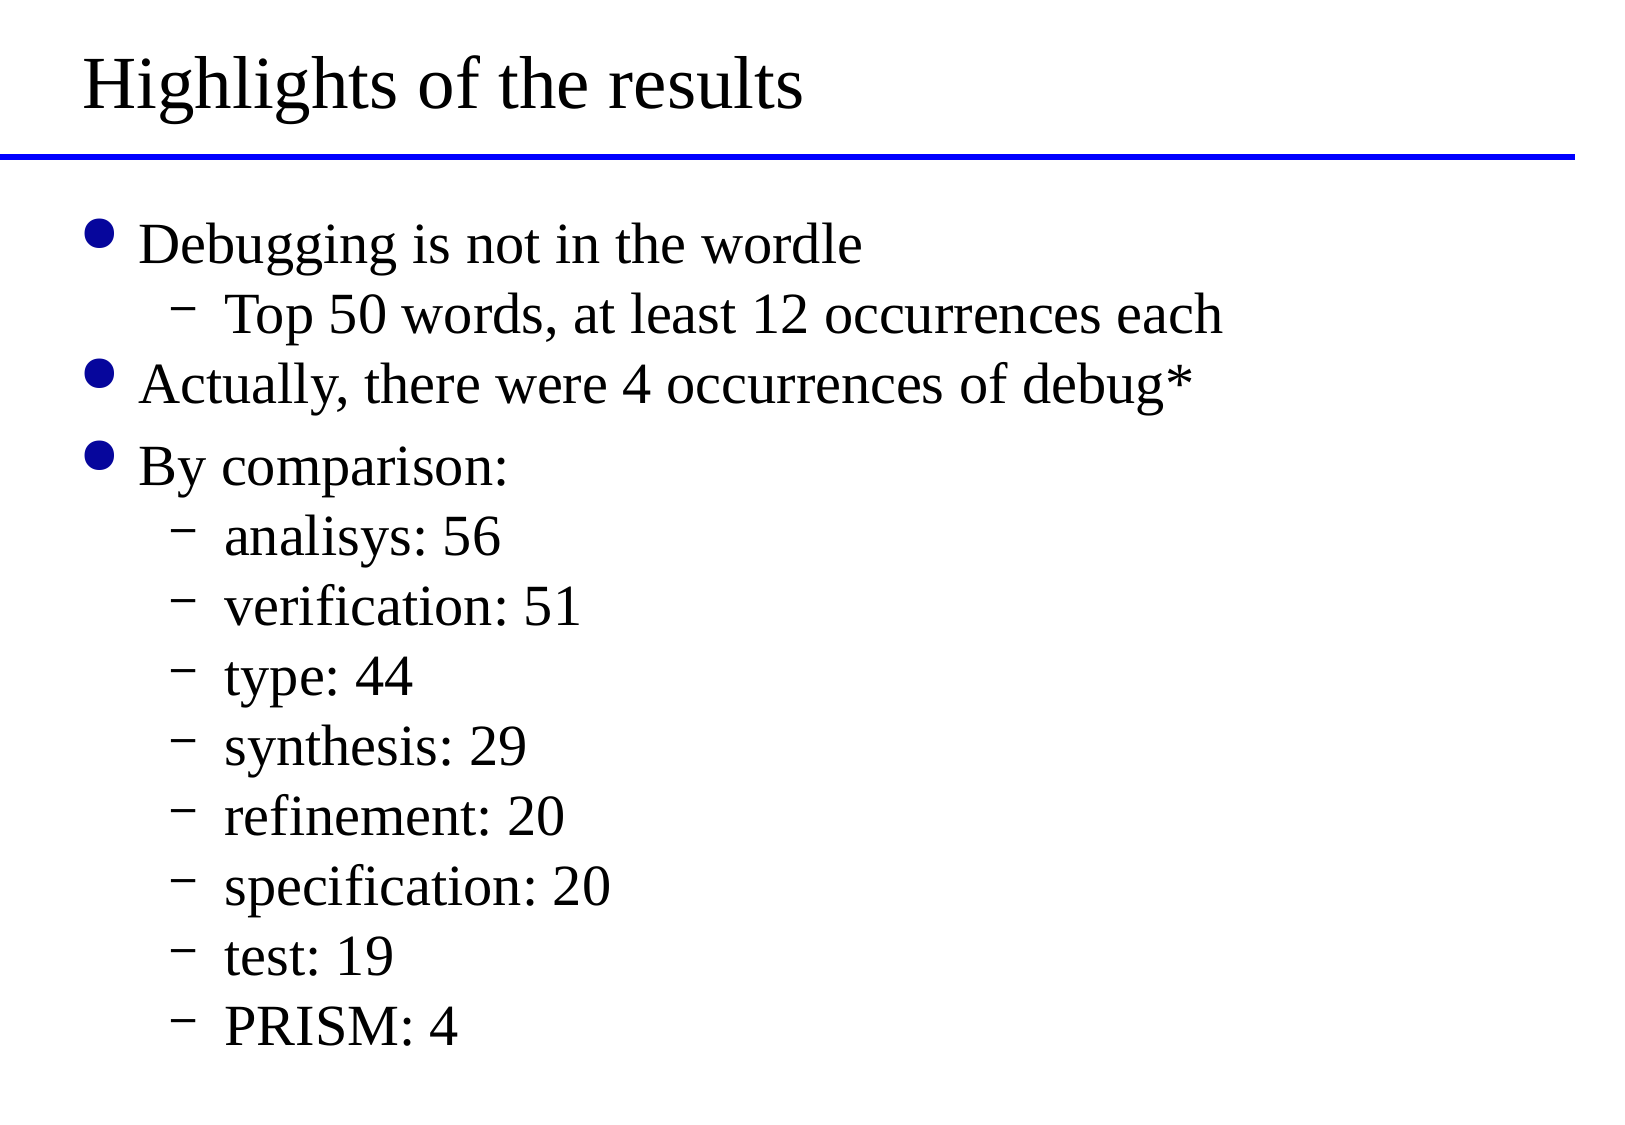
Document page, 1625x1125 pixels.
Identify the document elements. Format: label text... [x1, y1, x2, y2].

list Debugging is not in the wordle Top 50 words, at least 12 occurrences each Actually, there were 4 occurrences of debug* By comparison: analisys: 56 verification: 51 type: 44 synthesis: 29 refinement: 20 specification: 20 test: 19 PRISM: 4 [67, 198, 1478, 1061]
title Highlights of the results [67, 27, 1544, 131]
